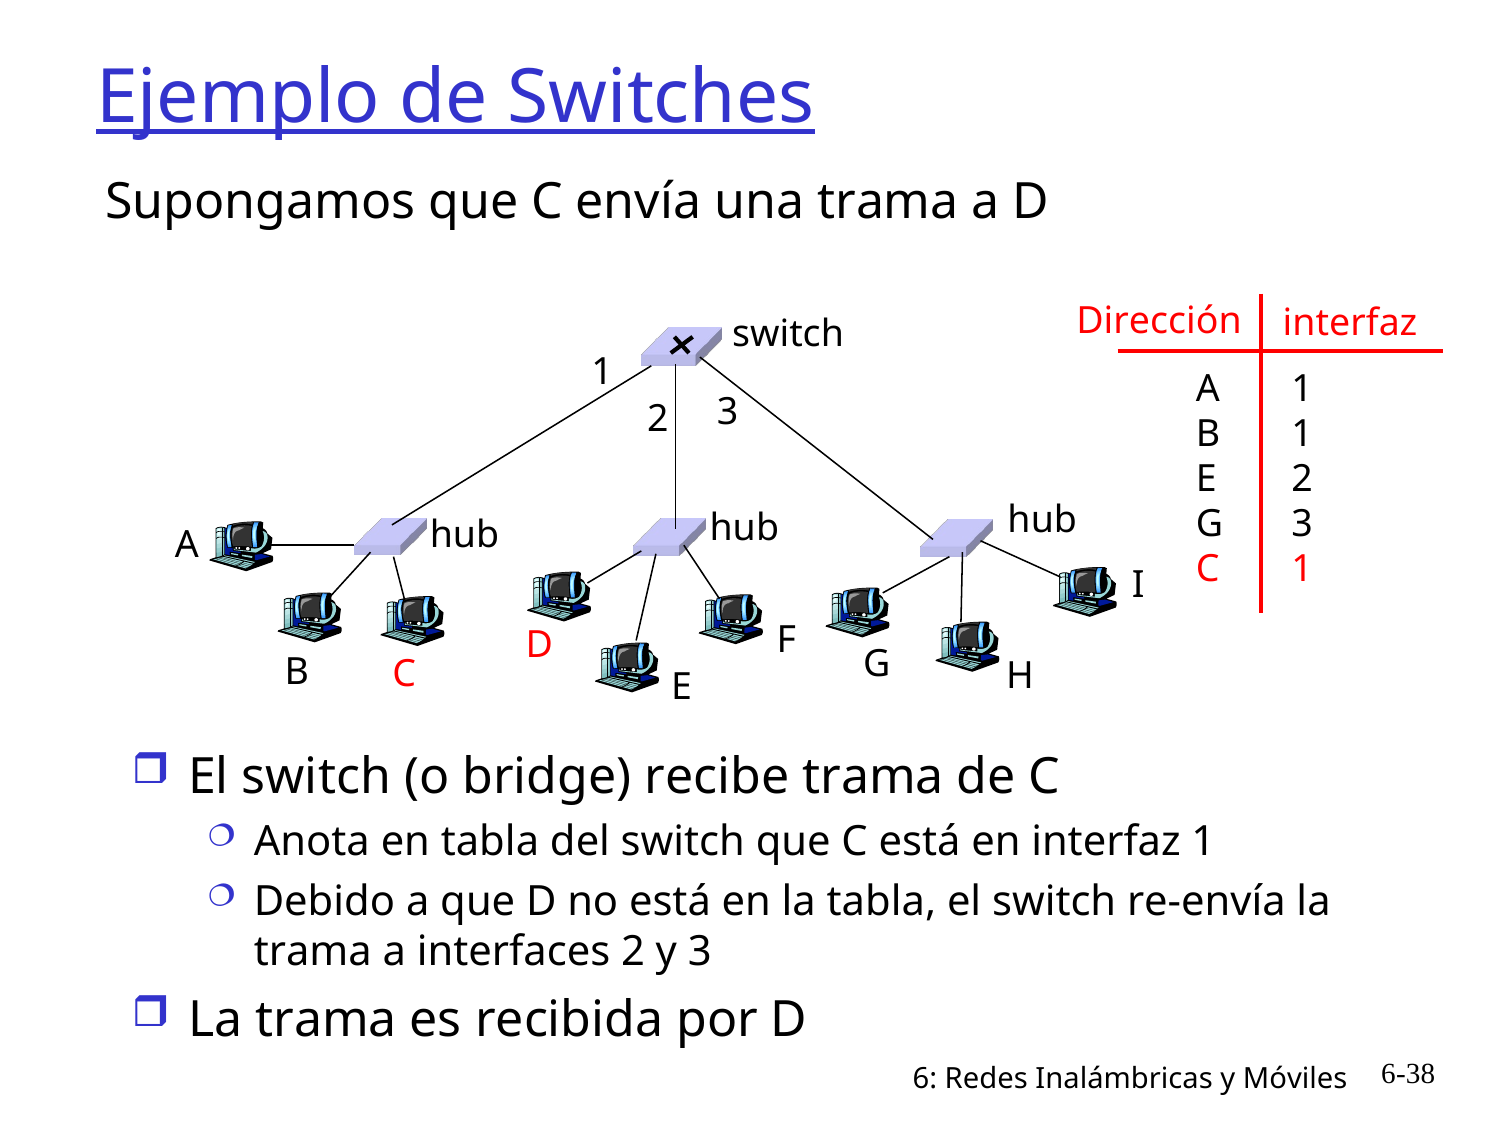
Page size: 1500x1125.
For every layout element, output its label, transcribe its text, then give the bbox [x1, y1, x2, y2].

text_box 1 1 2 3 1 [1276, 355, 1328, 597]
picture [214, 520, 275, 572]
picture [595, 642, 660, 693]
text_box El switch (o bridge) recibe trama de C Anota en tabla del switch que C está en interfaz 1 Debido a que D no está en la tabla, el switch re-envía la trama a interfaces 2 y 3 La trama es recibida por D [117, 735, 1393, 1038]
text_box hub [415, 502, 563, 564]
text_box [920, 519, 992, 557]
picture [380, 595, 446, 647]
text_box 1 [576, 339, 628, 400]
text_box A B E G C [1181, 356, 1238, 642]
picture [825, 587, 891, 638]
text_box hub [694, 495, 794, 557]
text_box H [991, 643, 1049, 704]
text_box F [761, 607, 812, 668]
picture [527, 571, 592, 622]
text_box [354, 518, 415, 555]
text_box I [1117, 552, 1160, 613]
text_box [633, 518, 694, 556]
text_box [641, 327, 717, 366]
picture [1052, 566, 1118, 617]
text_box C [377, 641, 432, 702]
picture [698, 593, 764, 645]
text_box 2 [632, 385, 684, 447]
text_box 3 [702, 379, 754, 440]
text_box G [848, 630, 906, 692]
text_box D [510, 611, 569, 673]
picture [935, 621, 1001, 672]
title Ejemplo de Switches [81, 0, 1357, 188]
text_box B [269, 639, 325, 700]
text_box A [160, 512, 214, 573]
text_box switch [717, 301, 860, 362]
list Supongamos que C envía una trama a D [90, 157, 1366, 921]
text_box Dirección [1061, 288, 1257, 350]
text_box interfaz [1268, 290, 1433, 351]
picture [277, 592, 343, 643]
text_box E [656, 654, 707, 715]
text_box hub [992, 487, 1092, 548]
